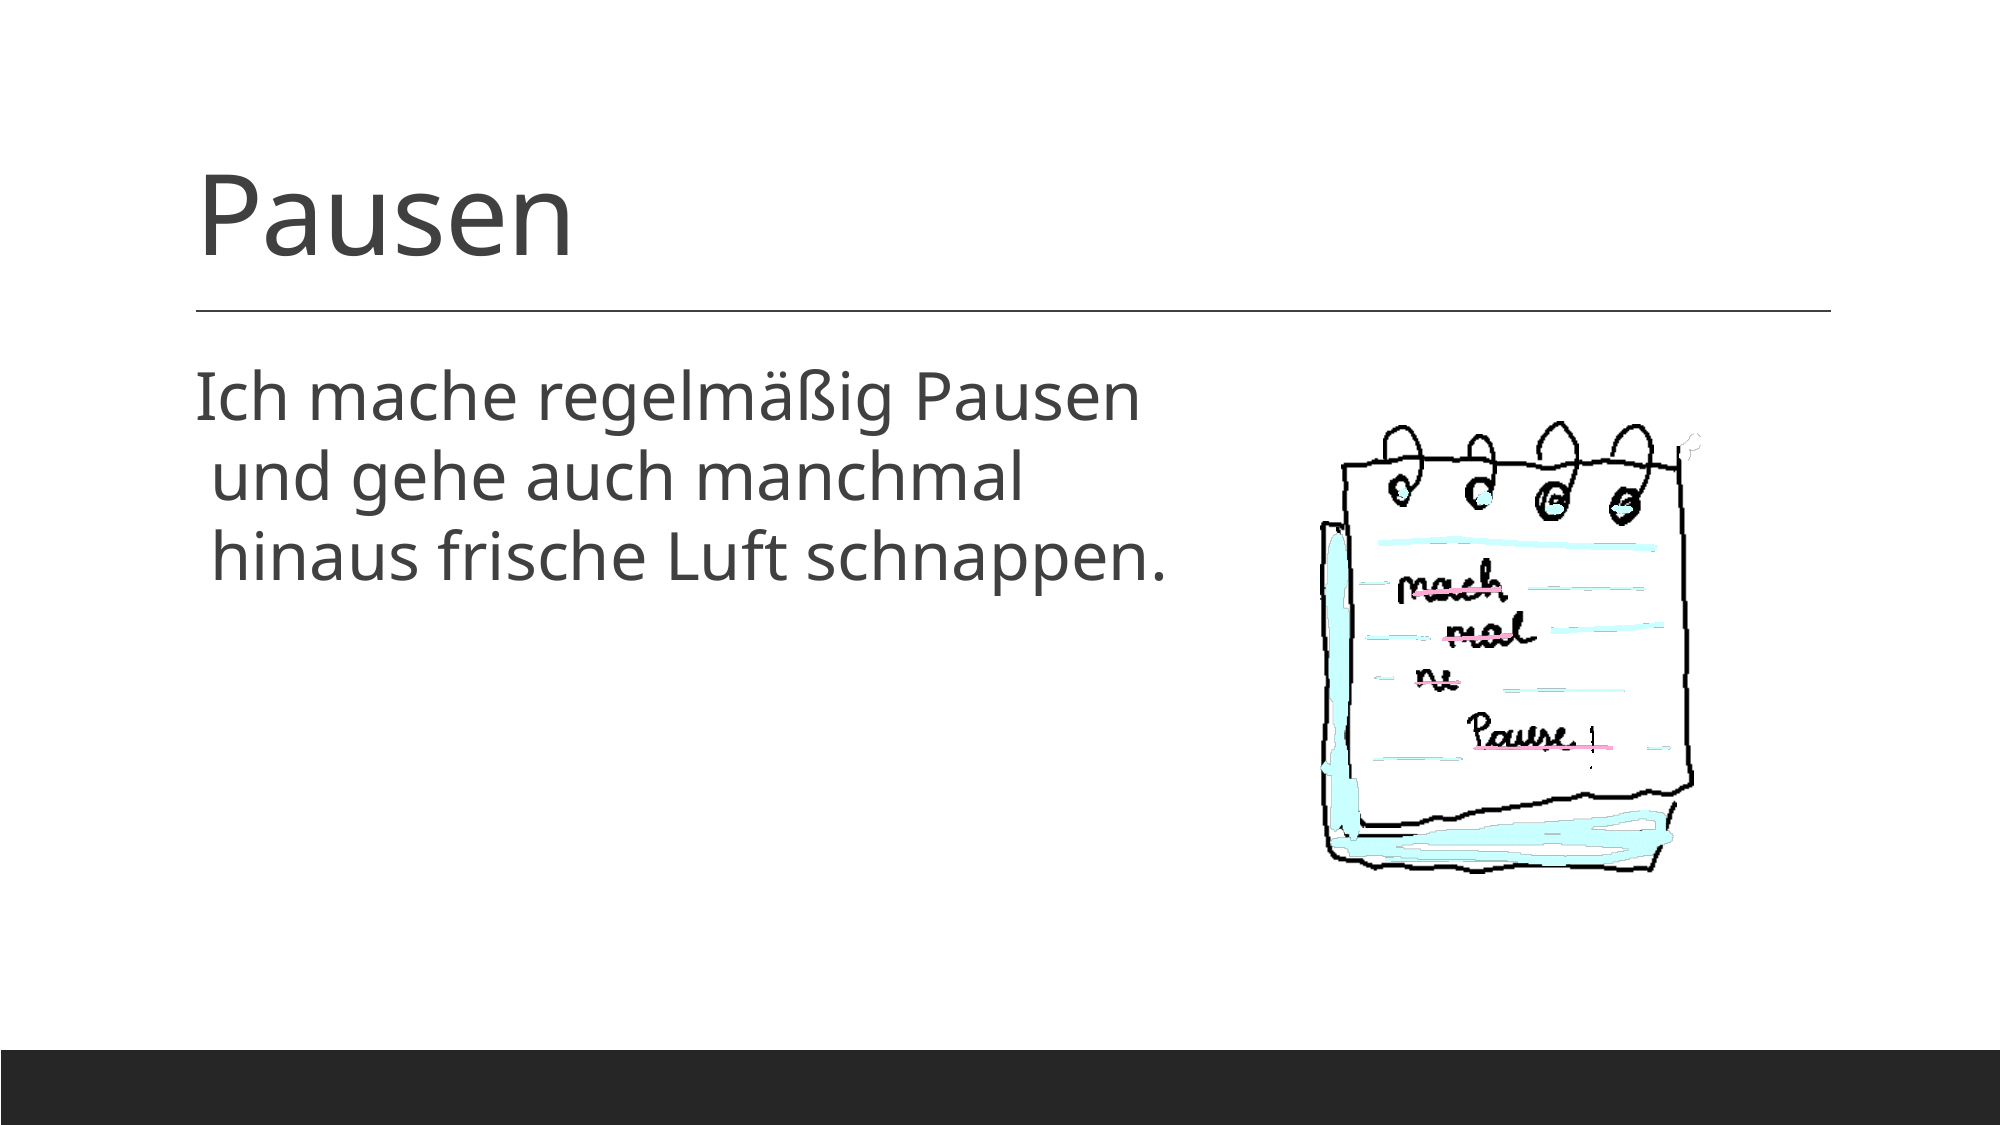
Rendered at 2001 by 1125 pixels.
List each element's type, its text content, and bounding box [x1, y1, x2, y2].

title Pausen [180, 47, 1831, 286]
picture [1319, 421, 1701, 874]
list Ich mache regelmäßig Pausen und gehe auch manchmal hinaus frische Luft schnappen. [180, 345, 1199, 963]
